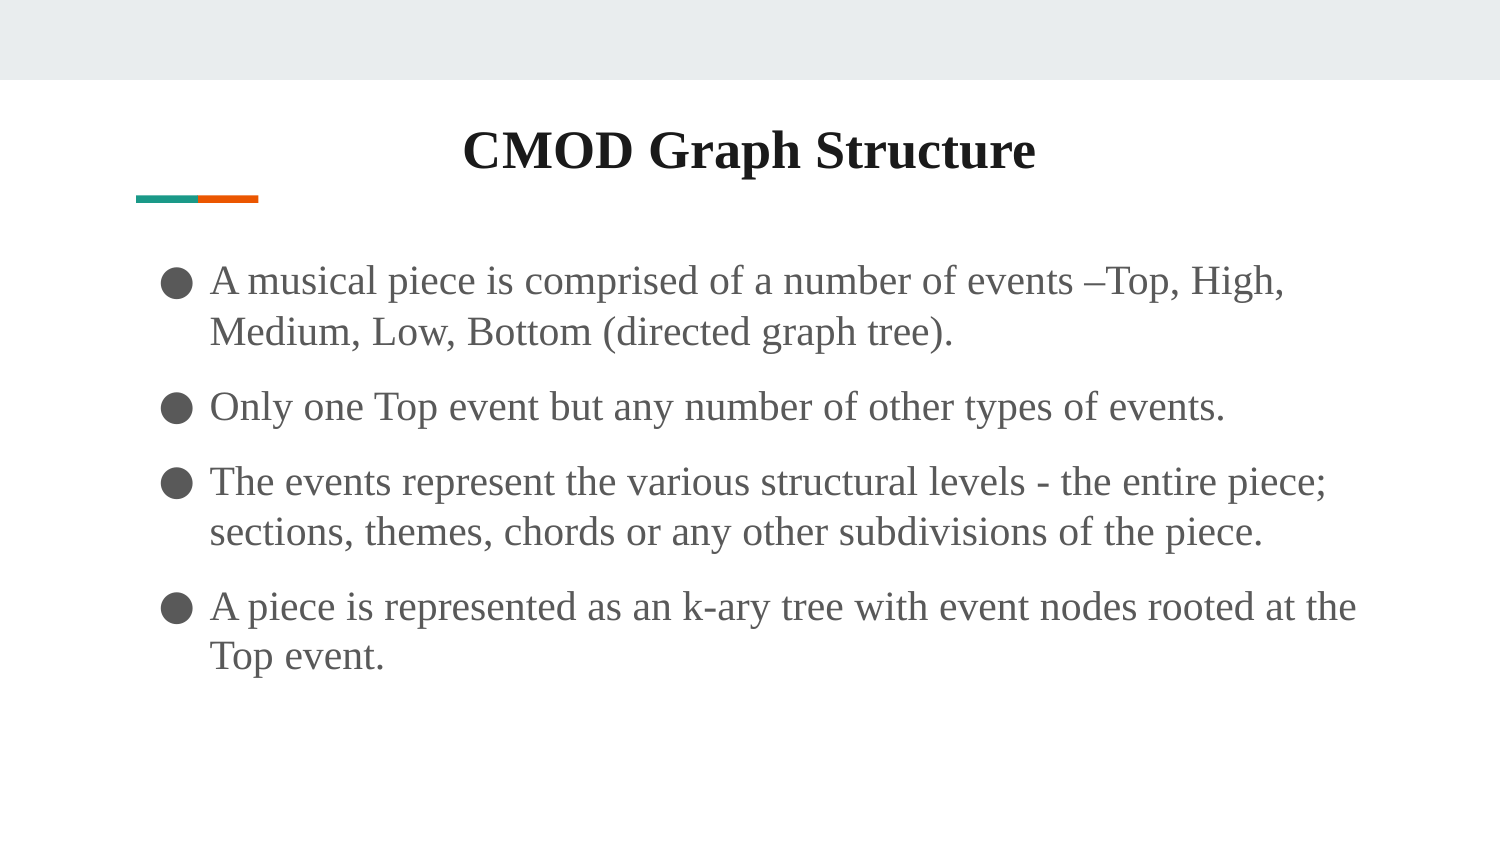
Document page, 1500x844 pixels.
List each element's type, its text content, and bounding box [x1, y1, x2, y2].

title CMOD Graph Structure [119, 98, 1381, 201]
list A musical piece is comprised of a number of events –Top, High, Medium, Low, Bottom (directed graph tree). Only one Top event but any number of other types of events. The events represent the various structural levels - the entire piece; sections, themes, chords or any other subdivisions of the piece. A piece is represented as an k-ary tree with event nodes rooted at the Top event. [119, 238, 1381, 712]
